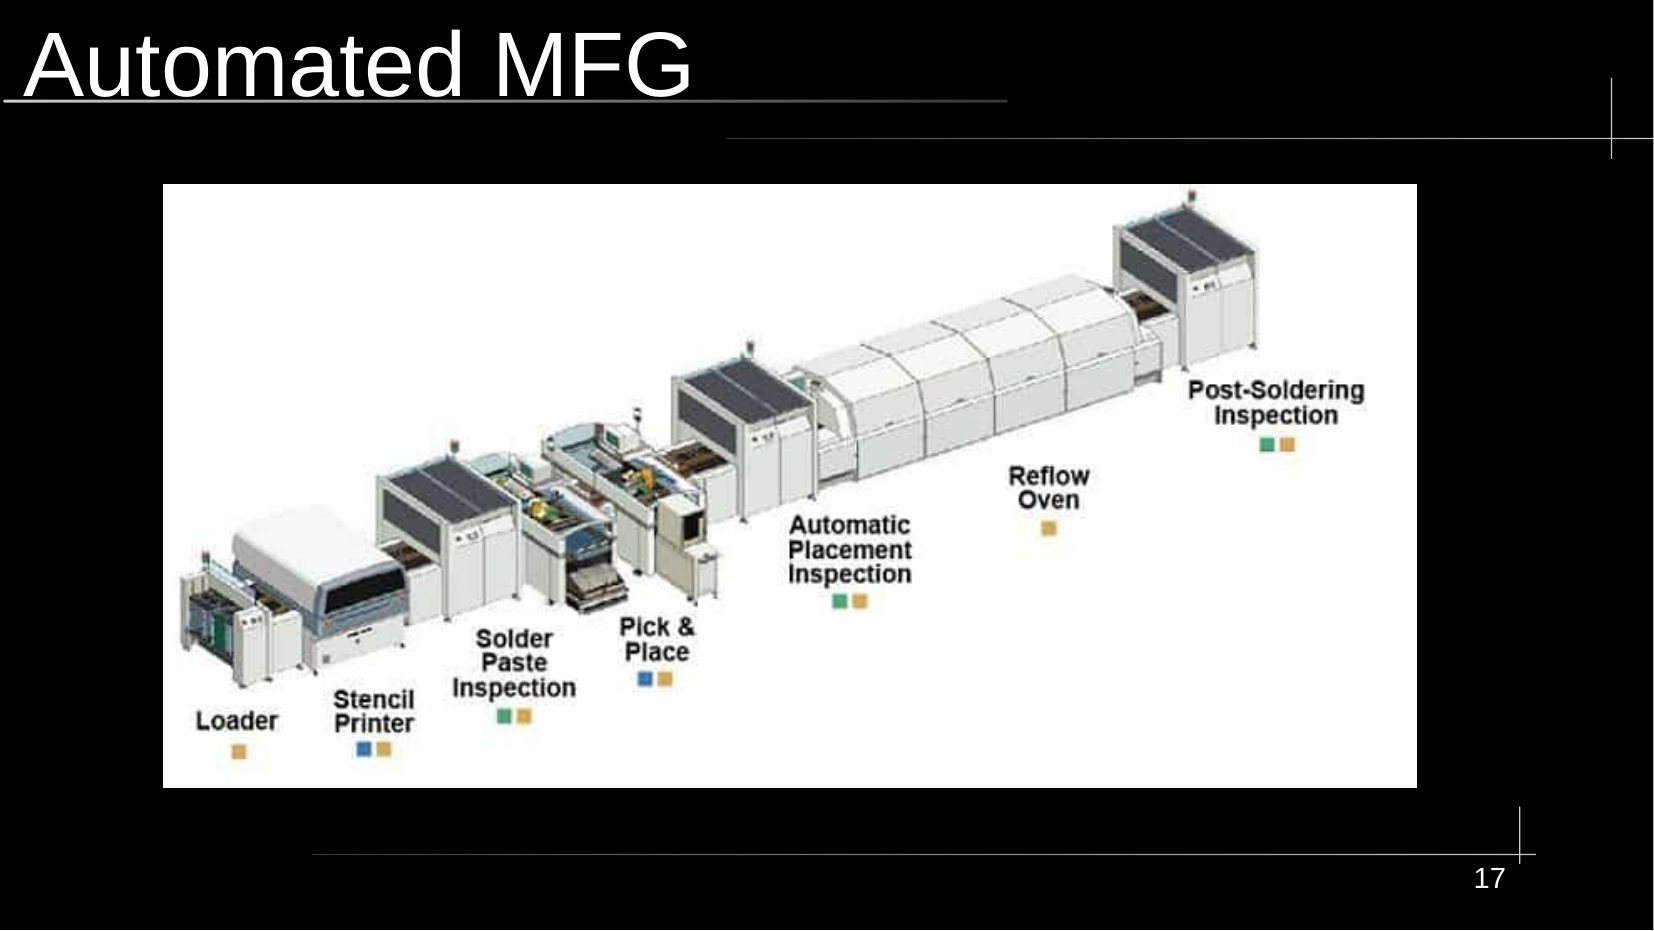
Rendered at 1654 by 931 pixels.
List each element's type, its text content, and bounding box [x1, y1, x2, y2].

title Automated MFG [23, 11, 1589, 119]
picture [163, 184, 1417, 788]
